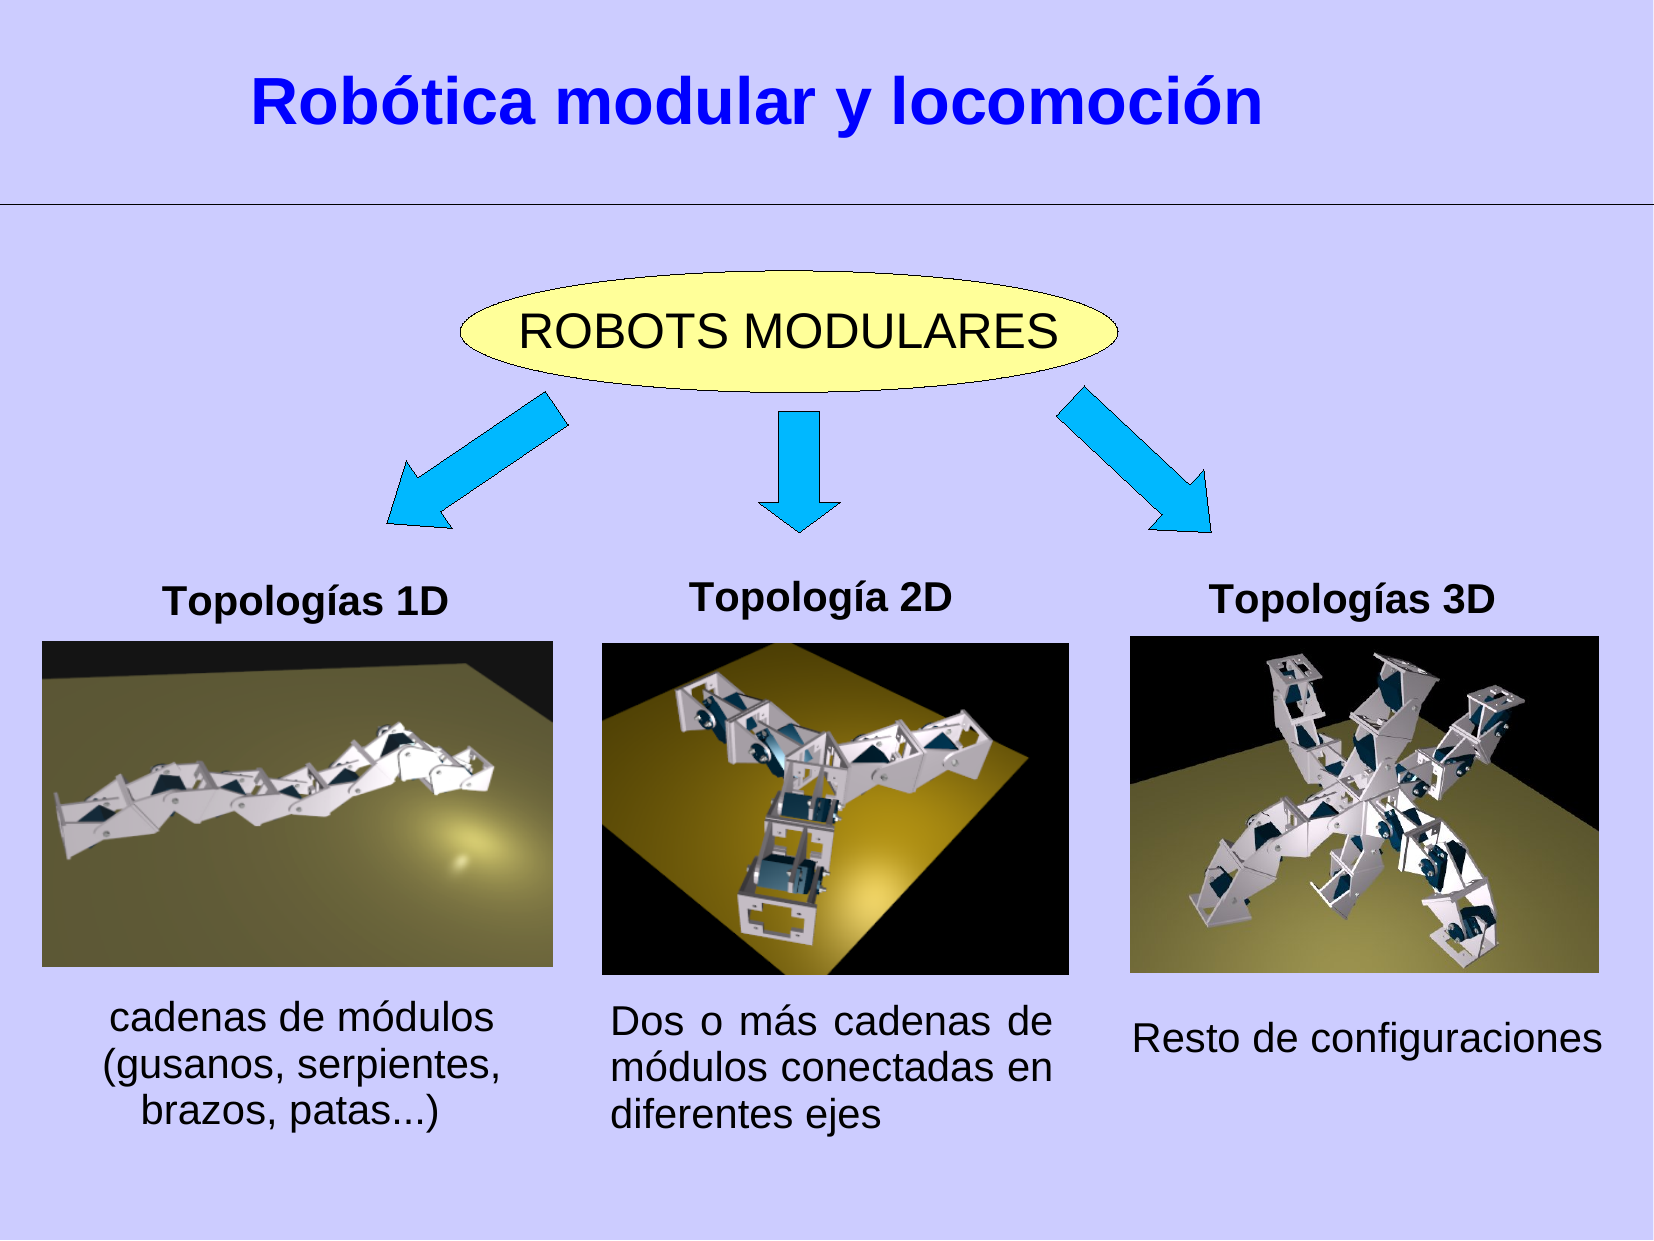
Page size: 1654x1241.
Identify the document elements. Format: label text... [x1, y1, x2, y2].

title Robótica modular y locomoción [120, 0, 1396, 191]
text_box Topologías 1D [161, 577, 450, 625]
picture [602, 643, 1069, 975]
text_box [1056, 385, 1212, 533]
text_box Dos o más cadenas de módulos conectadas en diferentes ejes [610, 997, 1054, 1138]
text_box Topologías 3D [1208, 575, 1497, 623]
picture [42, 641, 553, 967]
text_box Topología 2D [689, 573, 954, 621]
text_box cadenas de módulos (gusanos, serpientes, brazos, patas...) [43, 994, 549, 1134]
text_box [460, 270, 1119, 393]
text_box [758, 411, 841, 533]
text_box Resto de configuraciones [1131, 1014, 1616, 1062]
text_box [386, 391, 569, 529]
picture [1130, 636, 1599, 973]
text_box ROBOTS MODULARES [518, 303, 1079, 365]
